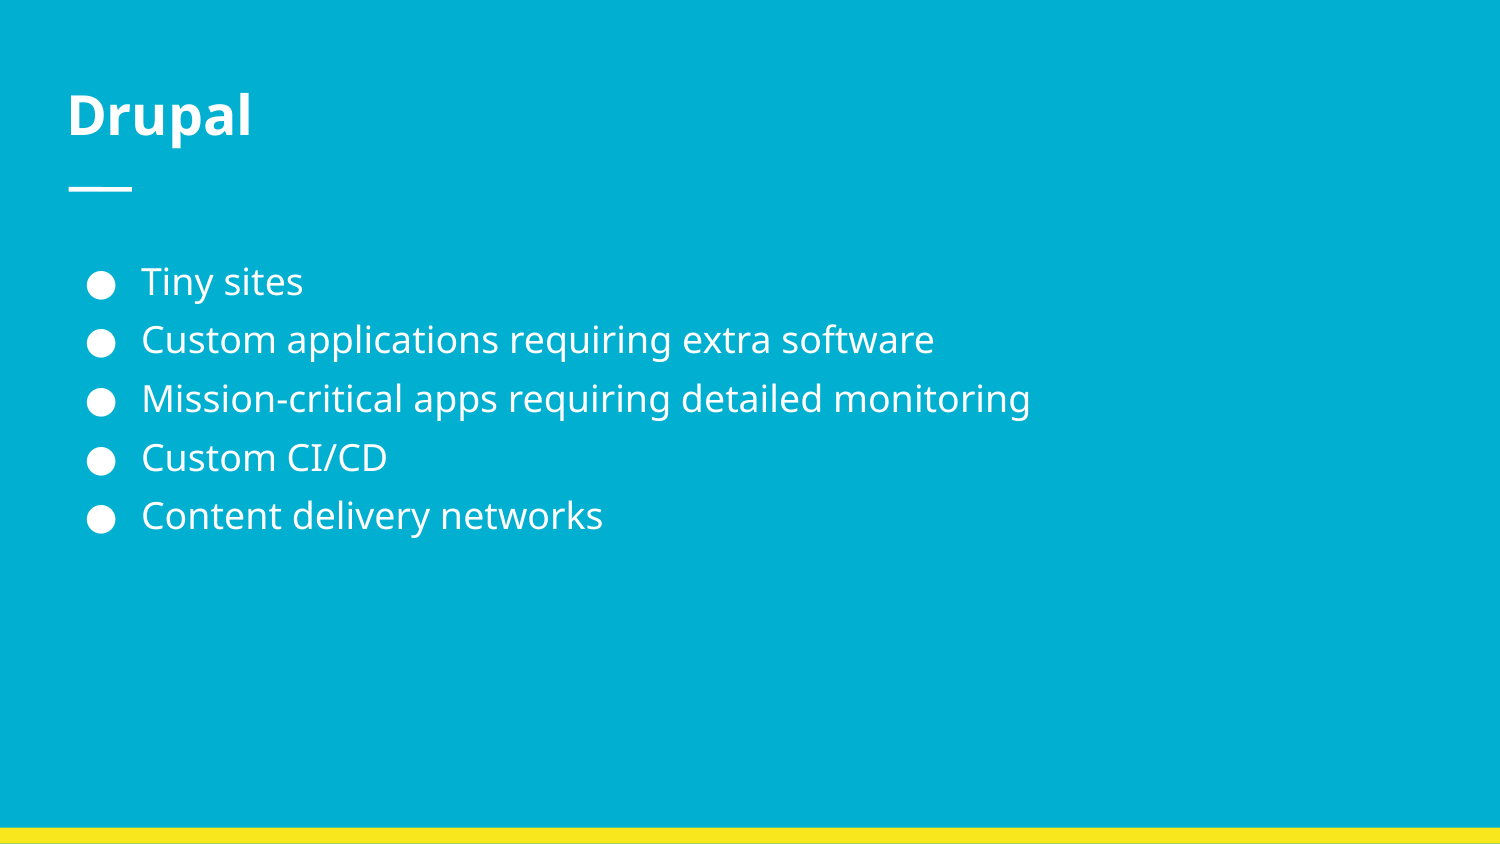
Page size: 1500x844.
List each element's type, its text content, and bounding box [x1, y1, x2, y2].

list Tiny sites Custom applications requiring extra software Mission-critical apps requiring detailed monitoring Custom CI/CD Content delivery networks [51, 232, 1449, 750]
title Drupal [51, 61, 1449, 167]
